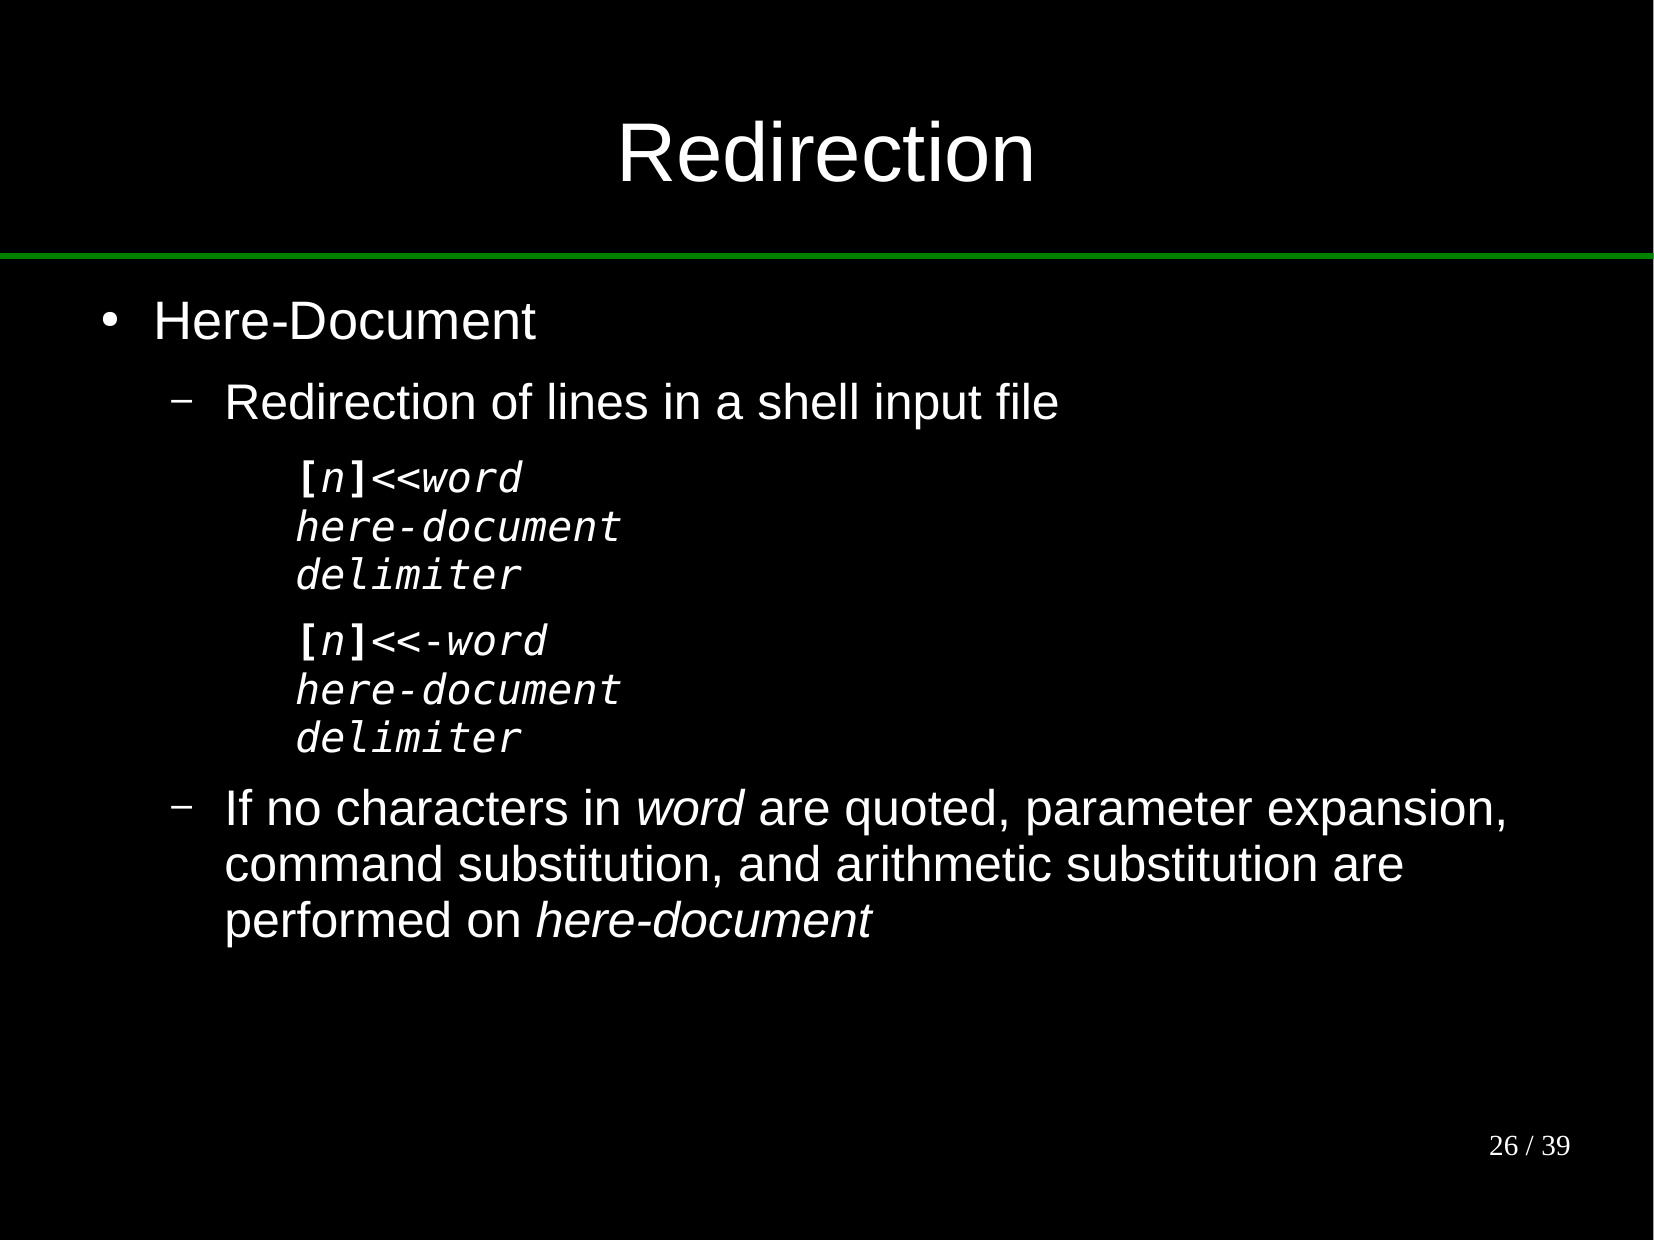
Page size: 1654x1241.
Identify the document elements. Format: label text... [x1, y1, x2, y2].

list Here-Document Redirection of lines in a shell input file [n]<<word here-document delimiter [n]<<-word here-document delimiter If no characters in word are quoted, parameter expansion, command substitution, and arithmetic substitution are performed on here-document [82, 290, 1538, 1010]
title Redirection [82, 49, 1571, 257]
